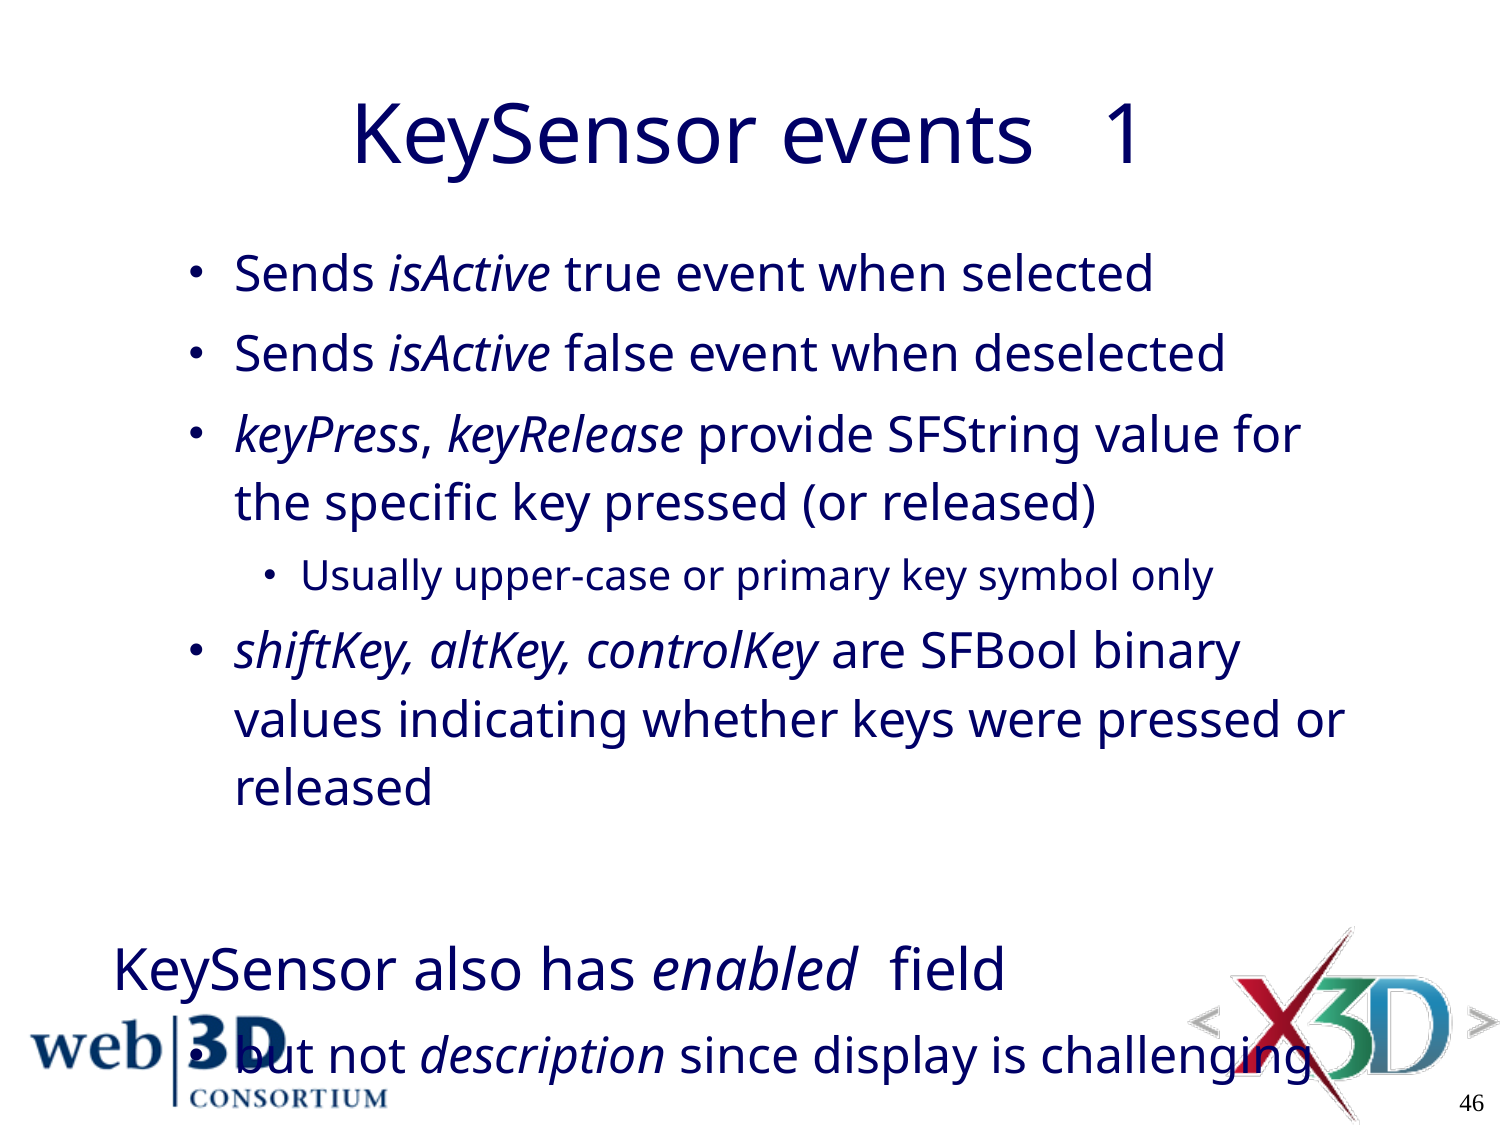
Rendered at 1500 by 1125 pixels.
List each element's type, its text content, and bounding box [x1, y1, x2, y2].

picture [1187, 926, 1500, 1125]
picture [12, 998, 413, 1118]
title KeySensor events 1 [112, 44, 1388, 218]
list Sends isActive true event when selected Sends isActive false event when deselected keyPress, keyRelease provide SFString value for the specific key pressed (or released) Usually upper-case or primary key symbol only shiftKey, altKey, controlKey are SFBool binary values indicating whether keys were pressed or released KeySensor also has enabled field but not description since display is challenging [112, 237, 1388, 986]
